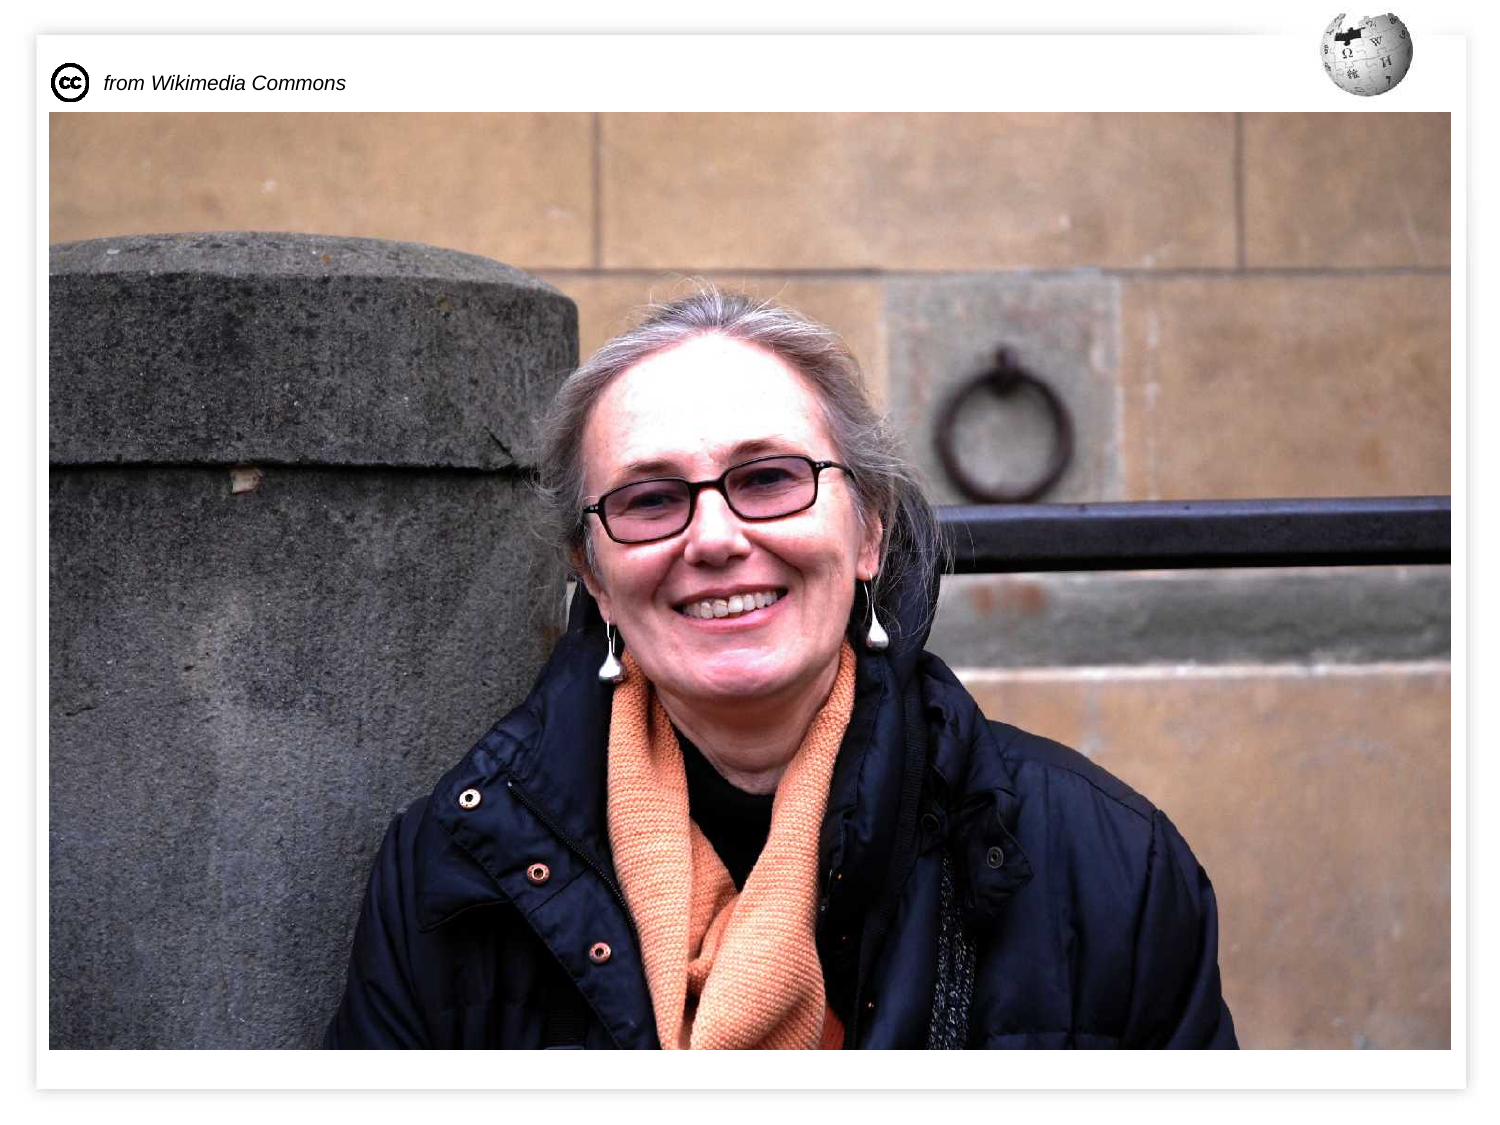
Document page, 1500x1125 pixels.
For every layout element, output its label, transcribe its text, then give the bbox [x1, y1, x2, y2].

text_box from Wikimedia Commons [88, 64, 427, 103]
picture [0, 0, 1500, 1125]
